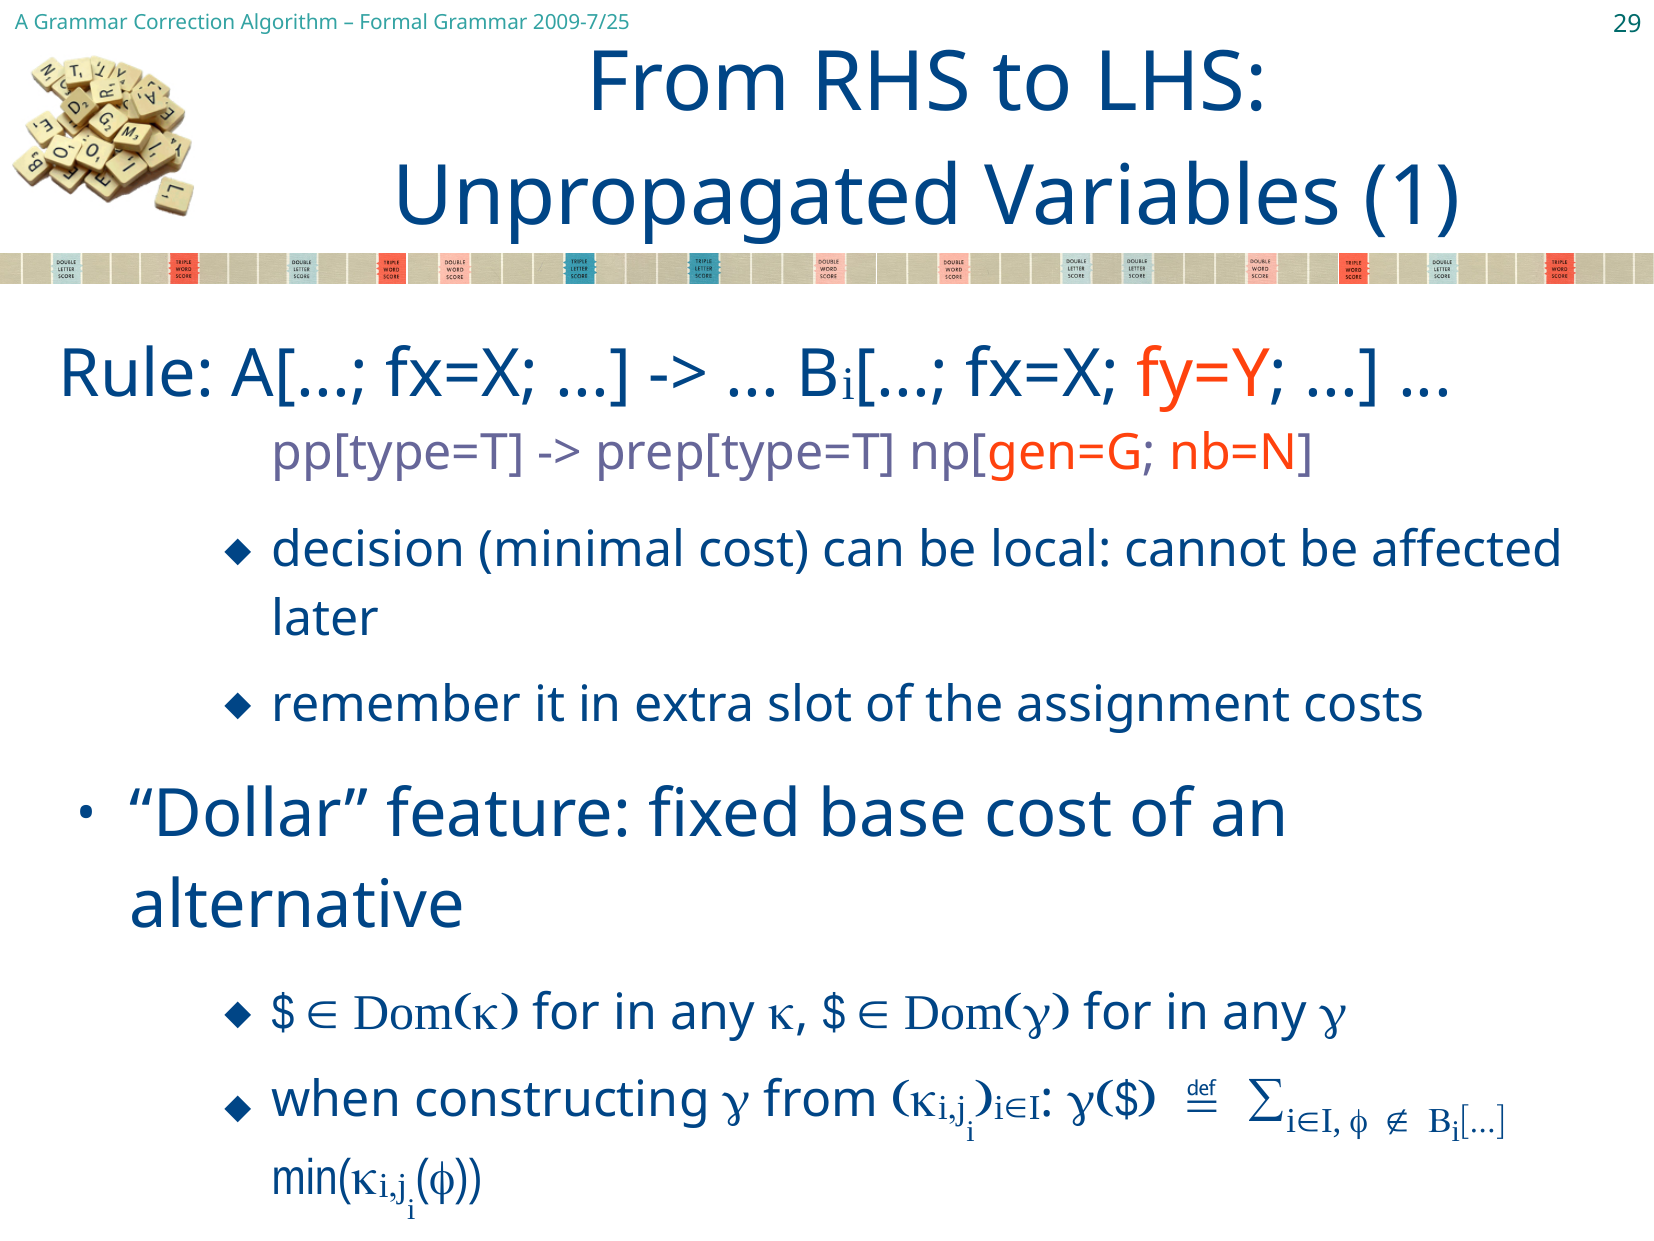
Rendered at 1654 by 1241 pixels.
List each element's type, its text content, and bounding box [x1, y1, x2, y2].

list Rule: A[...; fx=X; ...] -> ... Bi[...; fx=X; fy=Y; ...] ... pp[type=T] -> prep[type=T] np[gen=G; nb=N] decision (minimal cost) can be local: cannot be affected later remember it in extra slot of the assignment costs “Dollar” feature: fixed base cost of an alternative $ ∈ Dom(κ) for in any κ, $ ∈ Dom(γ) for in any γ when constructing γ from (κi,ji)i∈I: γ($) ≝ ∑i∈I, ϕ ∉ Bi[...] min(κi,ji(ϕ)) when constructing κ from γ: κ($) ≝ ∑X ∉ A[...] min(γ(X)) γ = ($  2, G  (masc  1, fem  4), N  (sg  5, pl  3), T (...)) κ = ($  2 + min(γ(G)) + min(γ(N)), type  (…)) = ($  7, type  (...)) [59, 324, 1625, 1200]
title From RHS to LHS: Unpropagated Variables (1) [218, 34, 1636, 236]
picture [408, 253, 876, 284]
picture [877, 253, 1338, 284]
picture [11, 53, 195, 219]
picture [1339, 253, 1654, 284]
picture [0, 253, 406, 284]
